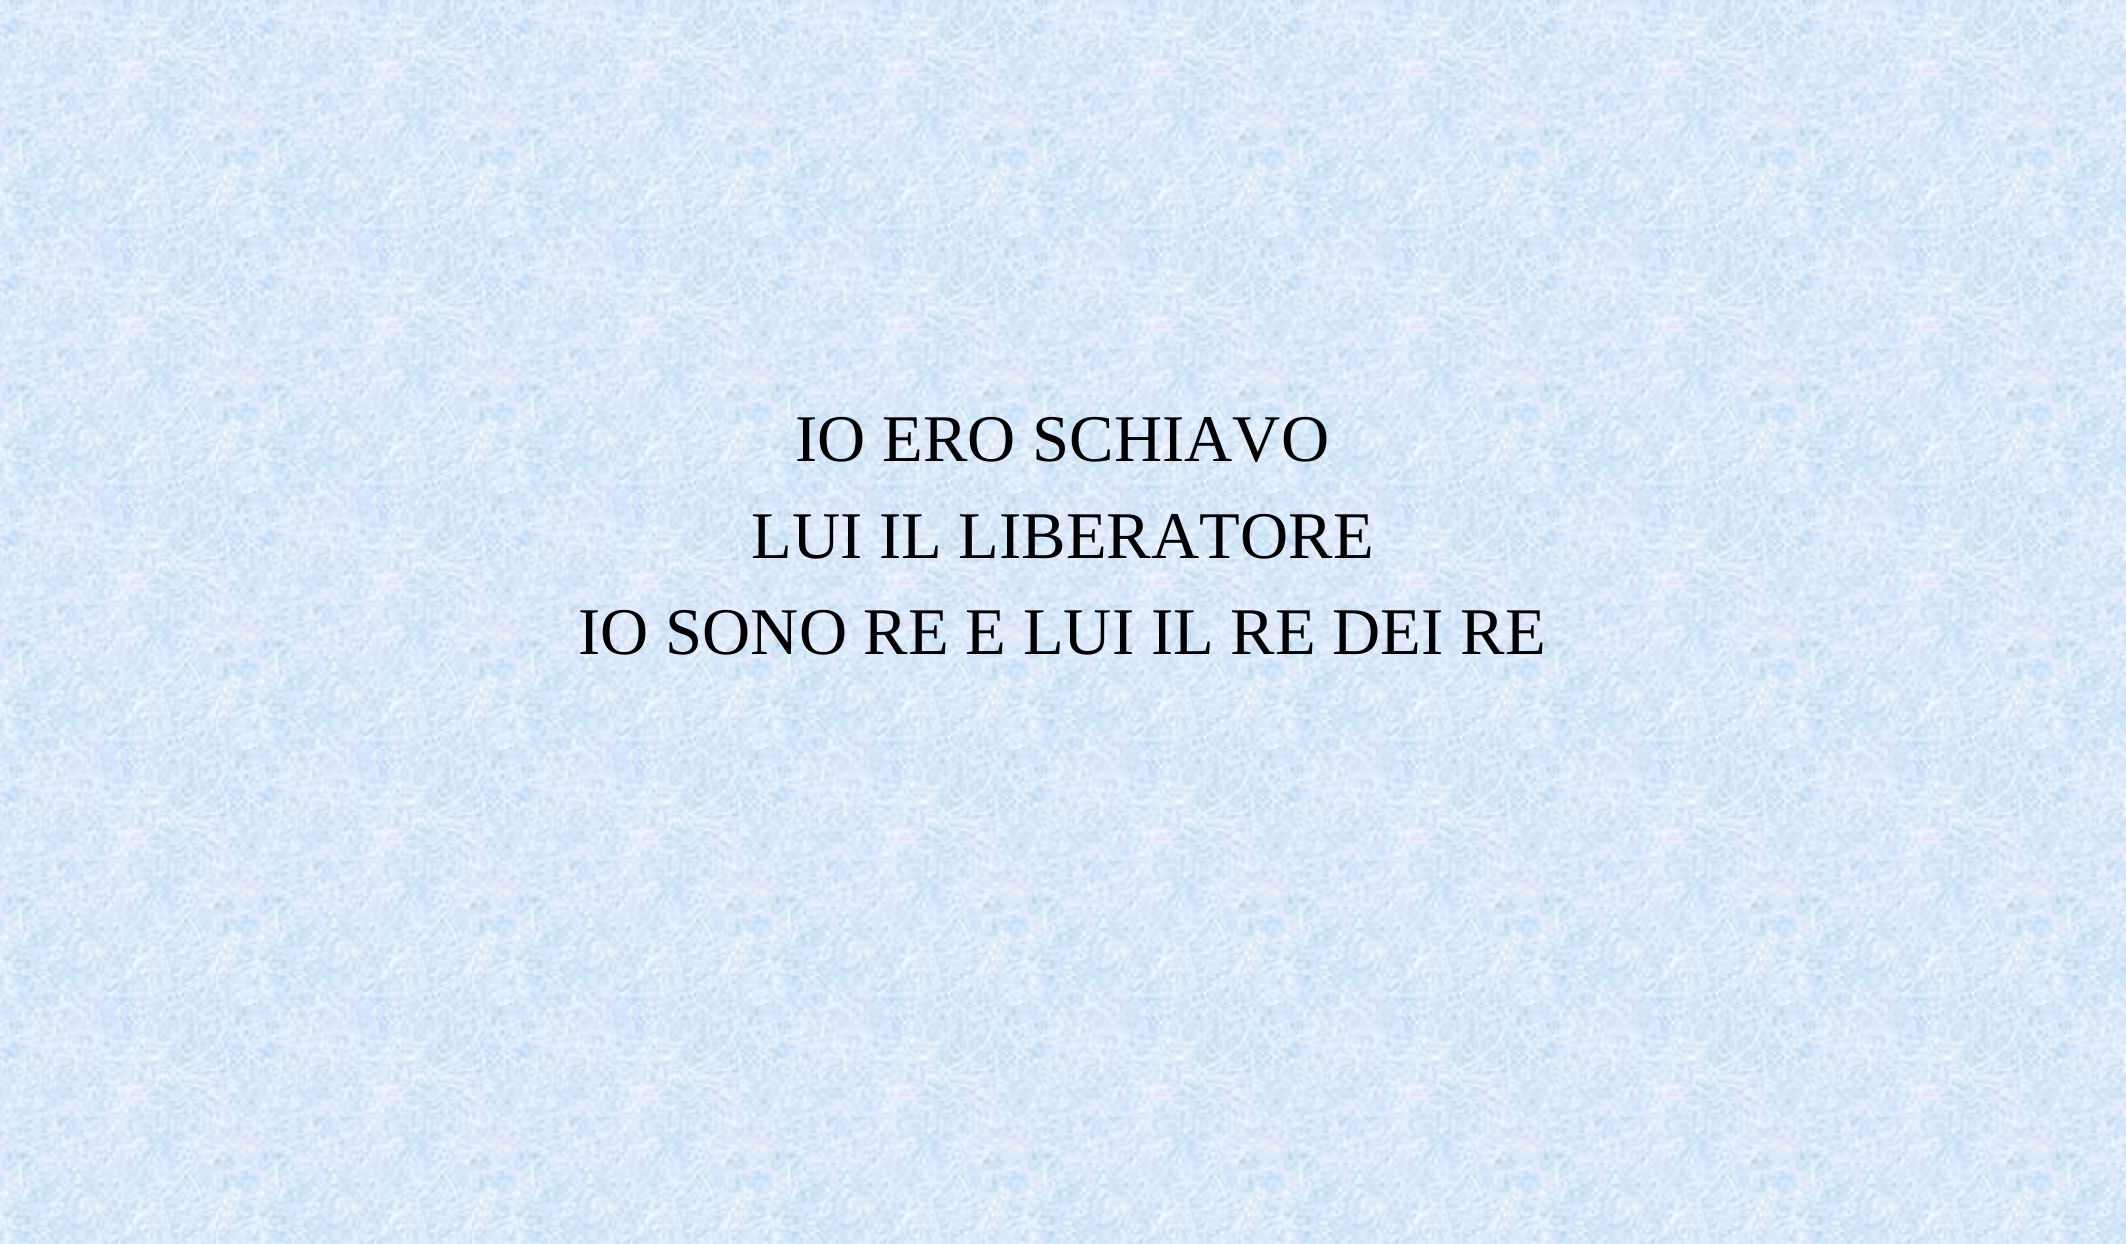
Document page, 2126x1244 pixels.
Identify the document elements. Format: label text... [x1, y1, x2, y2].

picture [0, 0, 2126, 1244]
subtitle IO ERO SCHIAVO LUI IL LIBERATORE IO SONO RE E LUI IL RE DEI RE [106, 49, 2020, 1110]
